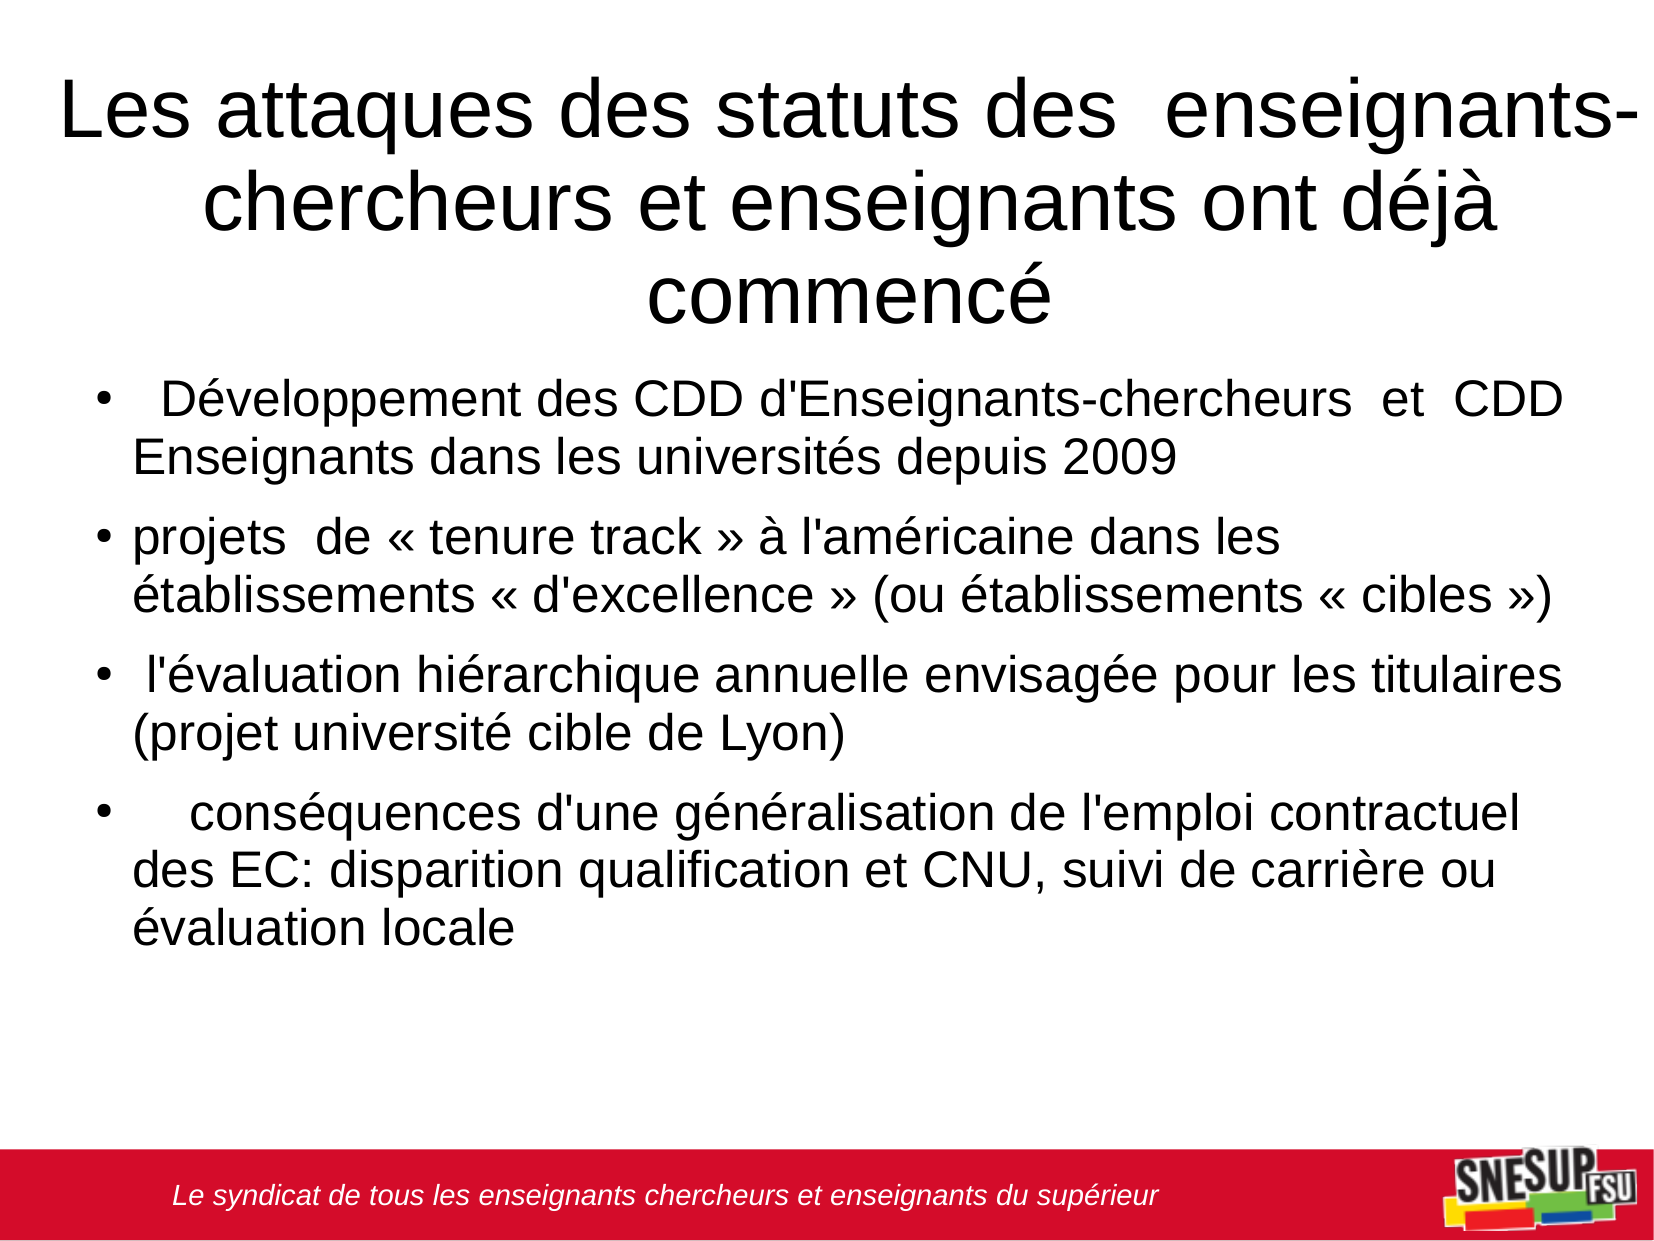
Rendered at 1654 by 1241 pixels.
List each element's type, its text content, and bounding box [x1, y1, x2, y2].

title Les attaques des statuts des enseignants-chercheurs et enseignants ont déjà commencé [23, 35, 1654, 368]
list Développement des CDD d'Enseignants-chercheurs et CDD Enseignants dans les universités depuis 2009 projets de « tenure track » à l'américaine dans les établissements « d'excellence » (ou établissements « cibles ») l'évaluation hiérarchique annuelle envisagée pour les titulaires (projet université cible de Lyon) conséquences d'une généralisation de l'emploi contractuel des EC: disparition qualification et CNU, suivi de carrière ou évaluation locale [82, 290, 1571, 1010]
